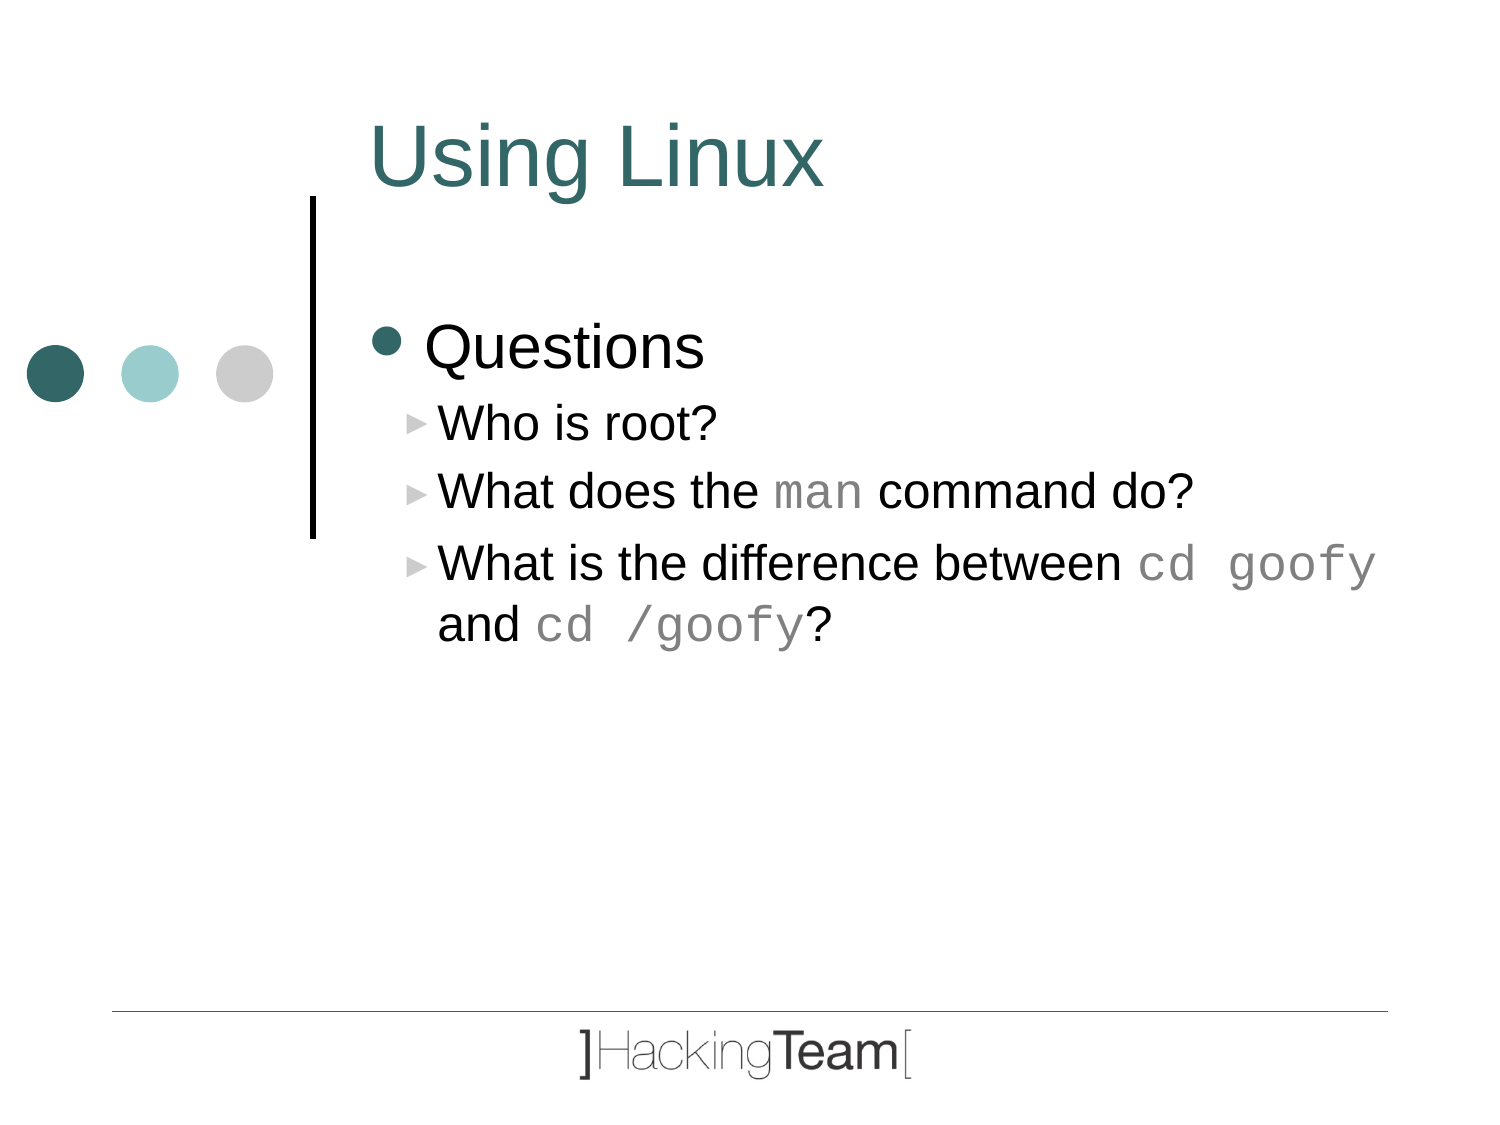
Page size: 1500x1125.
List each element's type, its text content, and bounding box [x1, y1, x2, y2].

title Using Linux [249, 38, 1401, 275]
list Questions Who is root? What does the man command do? What is the difference between cd goofy and cd /goofy? [249, 312, 1401, 1041]
picture [574, 1041, 916, 1084]
